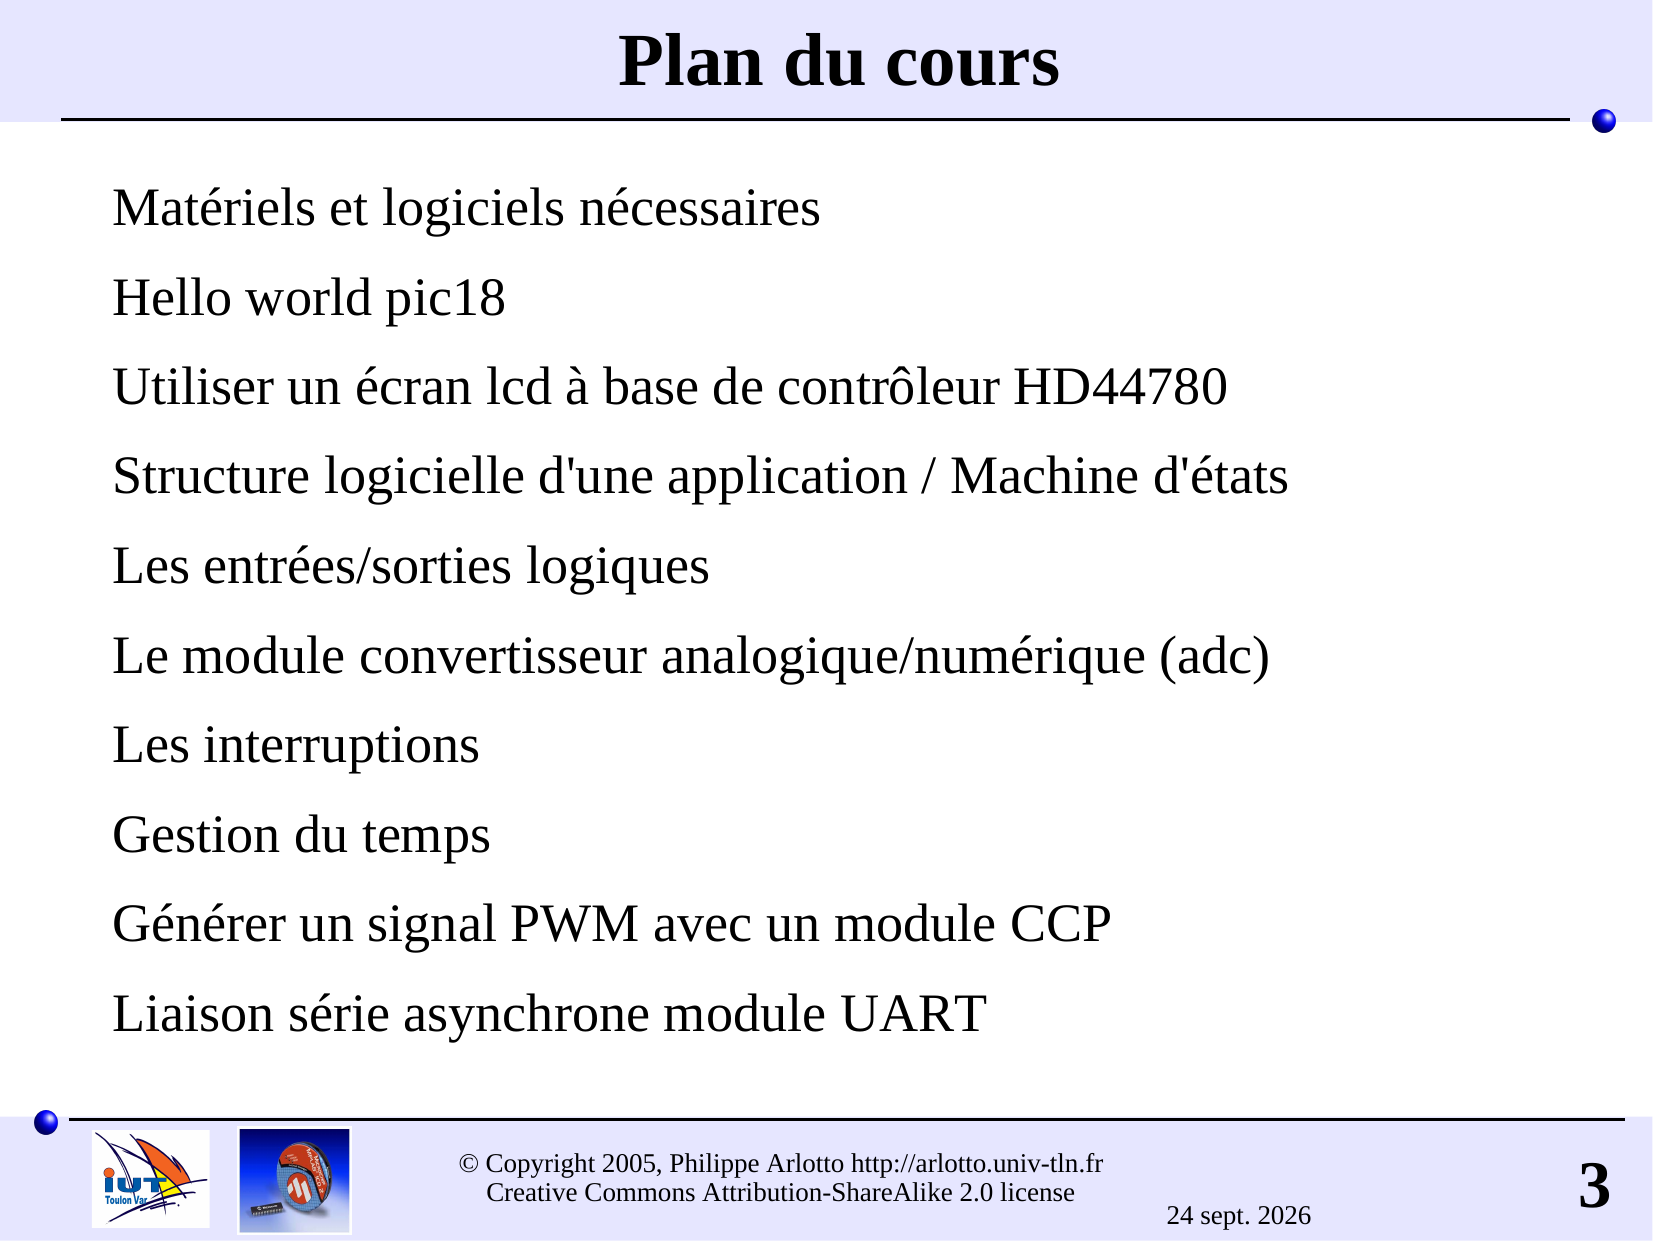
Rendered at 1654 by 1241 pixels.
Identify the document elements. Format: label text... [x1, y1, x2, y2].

title Plan du cours [95, 14, 1585, 107]
picture [237, 1126, 352, 1235]
list Matériels et logiciels nécessaires Hello world pic18 Utiliser un écran lcd à base de contrôleur HD44780 Structure logicielle d'une application / Machine d'états Les entrées/sorties logiques Le module convertisseur analogique/numérique (adc) Les interruptions Gestion du temps Générer un signal PWM avec un module CCP Liaison série asynchrone module UART [94, 177, 1506, 1054]
